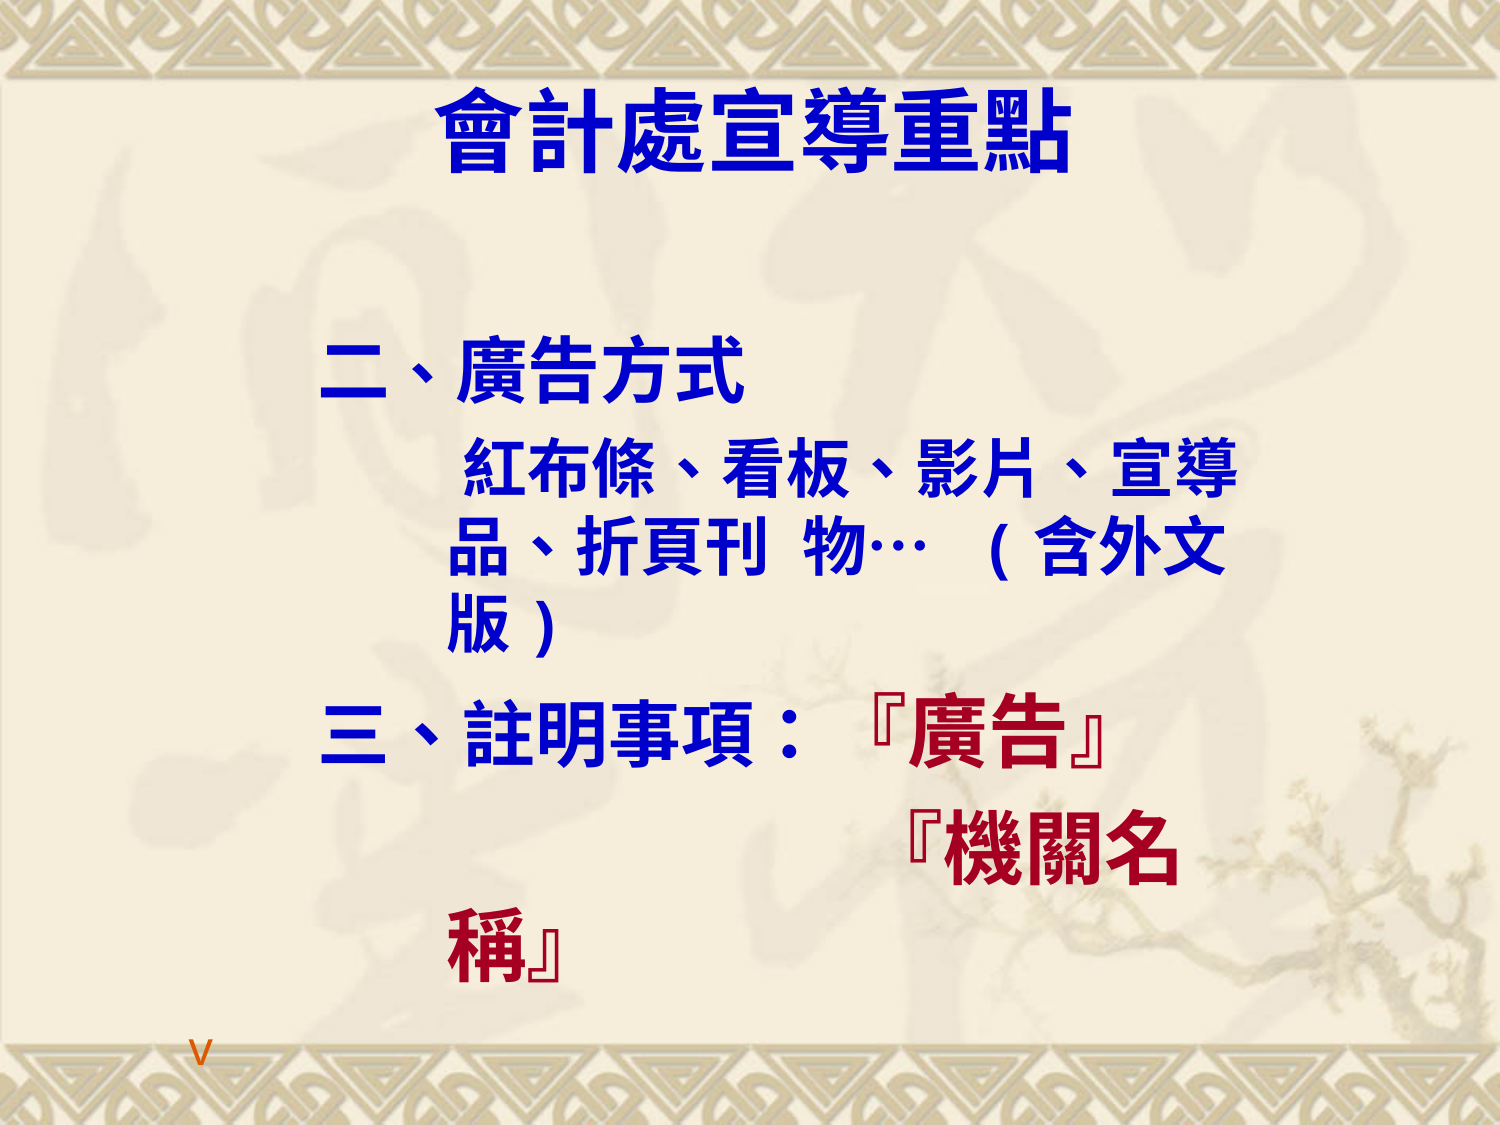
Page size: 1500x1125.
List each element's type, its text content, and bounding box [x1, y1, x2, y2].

list 二、廣告方式 紅布條、看板、影片、宣導 品、折頁刊 物… (含外文版) 三、註明事項：『廣告』 『機關名稱』 [173, 316, 1339, 1000]
title 會計處宣導重點 [53, 66, 1455, 171]
